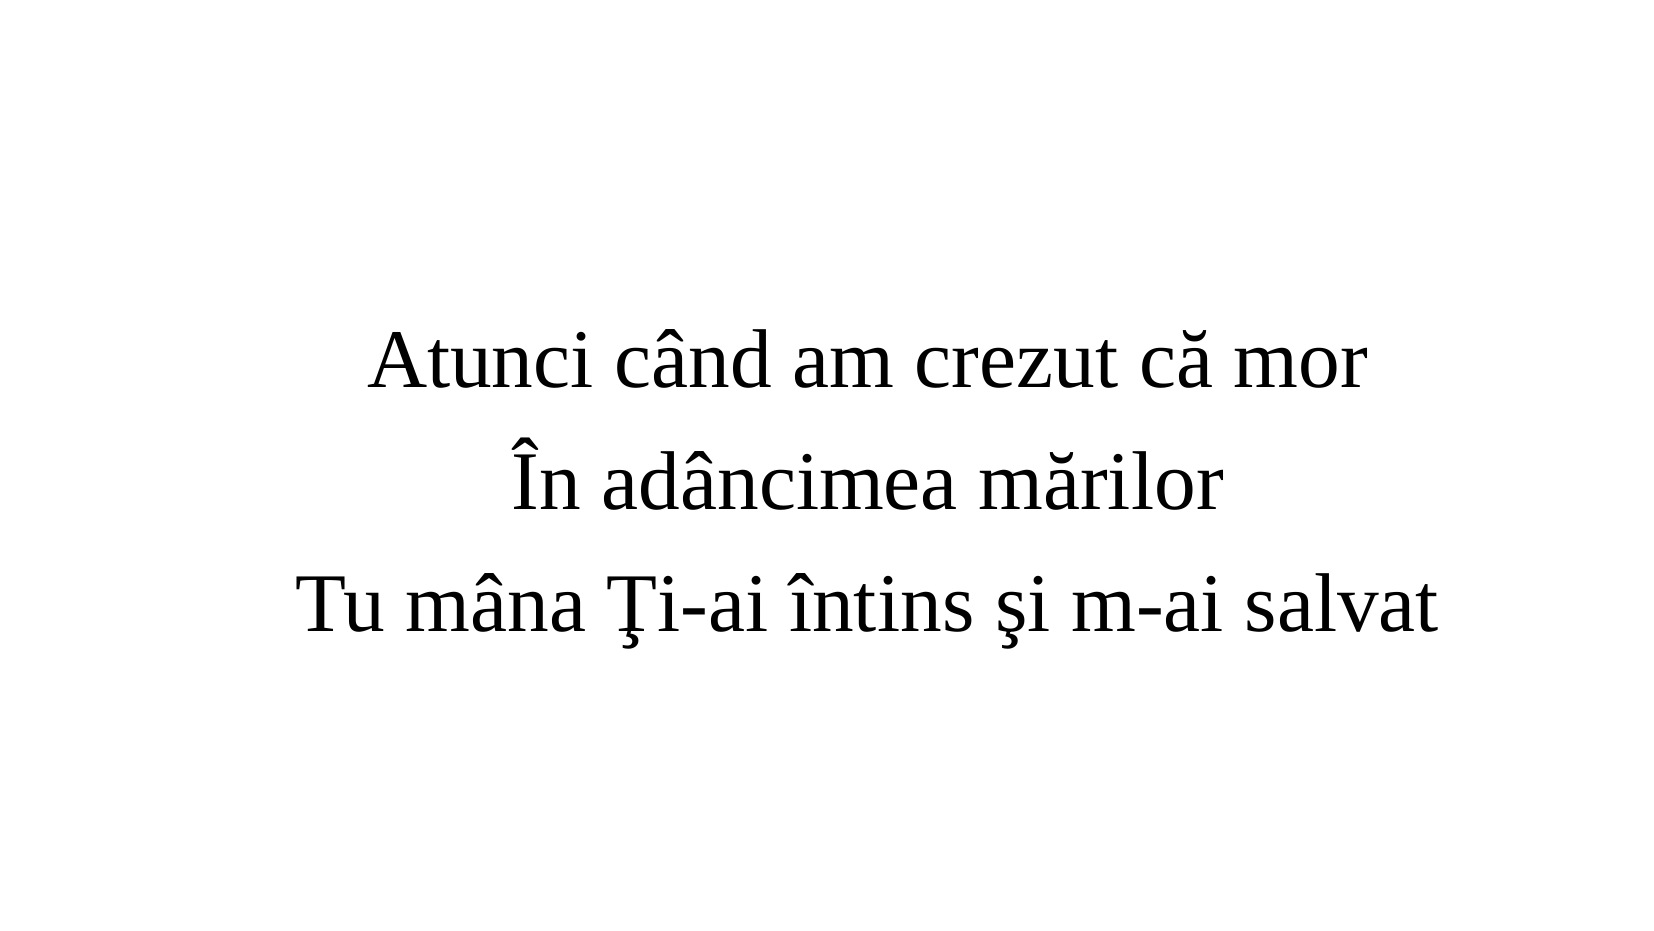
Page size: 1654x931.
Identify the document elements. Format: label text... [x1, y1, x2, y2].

subtitle Atunci când am crezut că mor În adâncimea mărilor Tu mâna Ţi-ai întins şi m-ai salvat [153, 301, 1583, 651]
